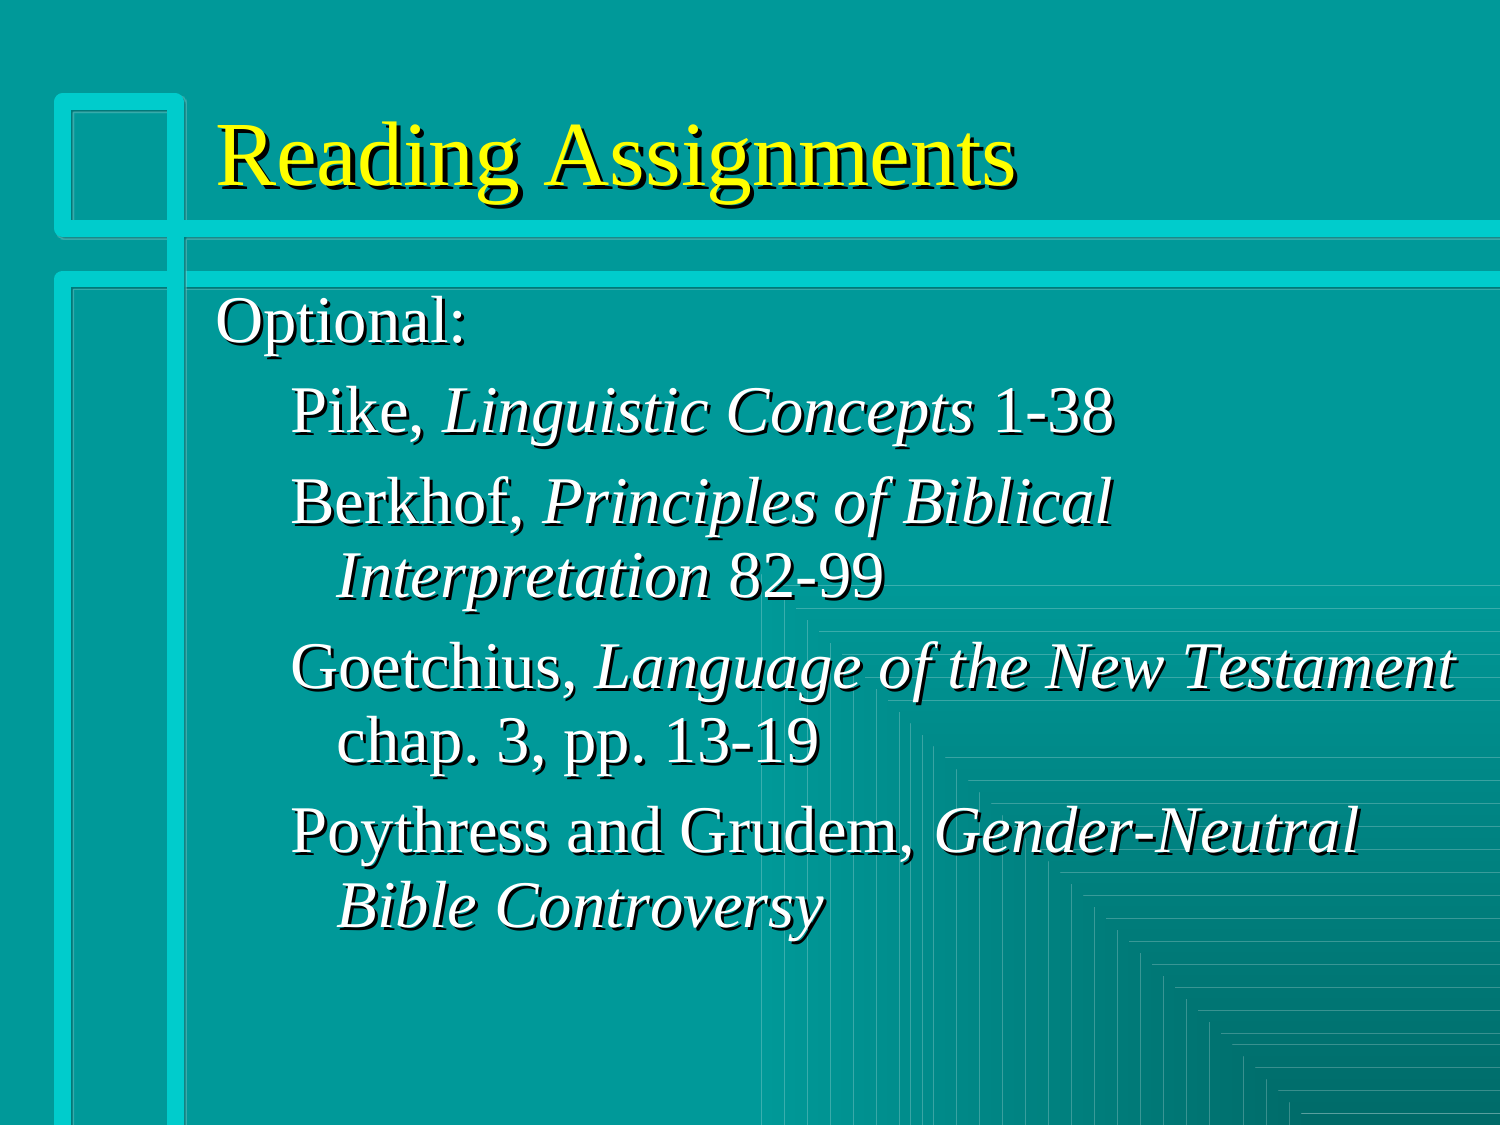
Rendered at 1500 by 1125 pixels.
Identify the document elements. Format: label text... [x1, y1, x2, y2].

title Reading Assignments [200, 34, 1476, 213]
list Optional: Pike, Linguistic Concepts 1-38 Berkhof, Principles of Biblical Interpretation 82-99 Goetchius, Language of the New Testament chap. 3, pp. 13-19 Poythress and Grudem, Gender-Neutral Bible Controversy [200, 274, 1476, 1100]
